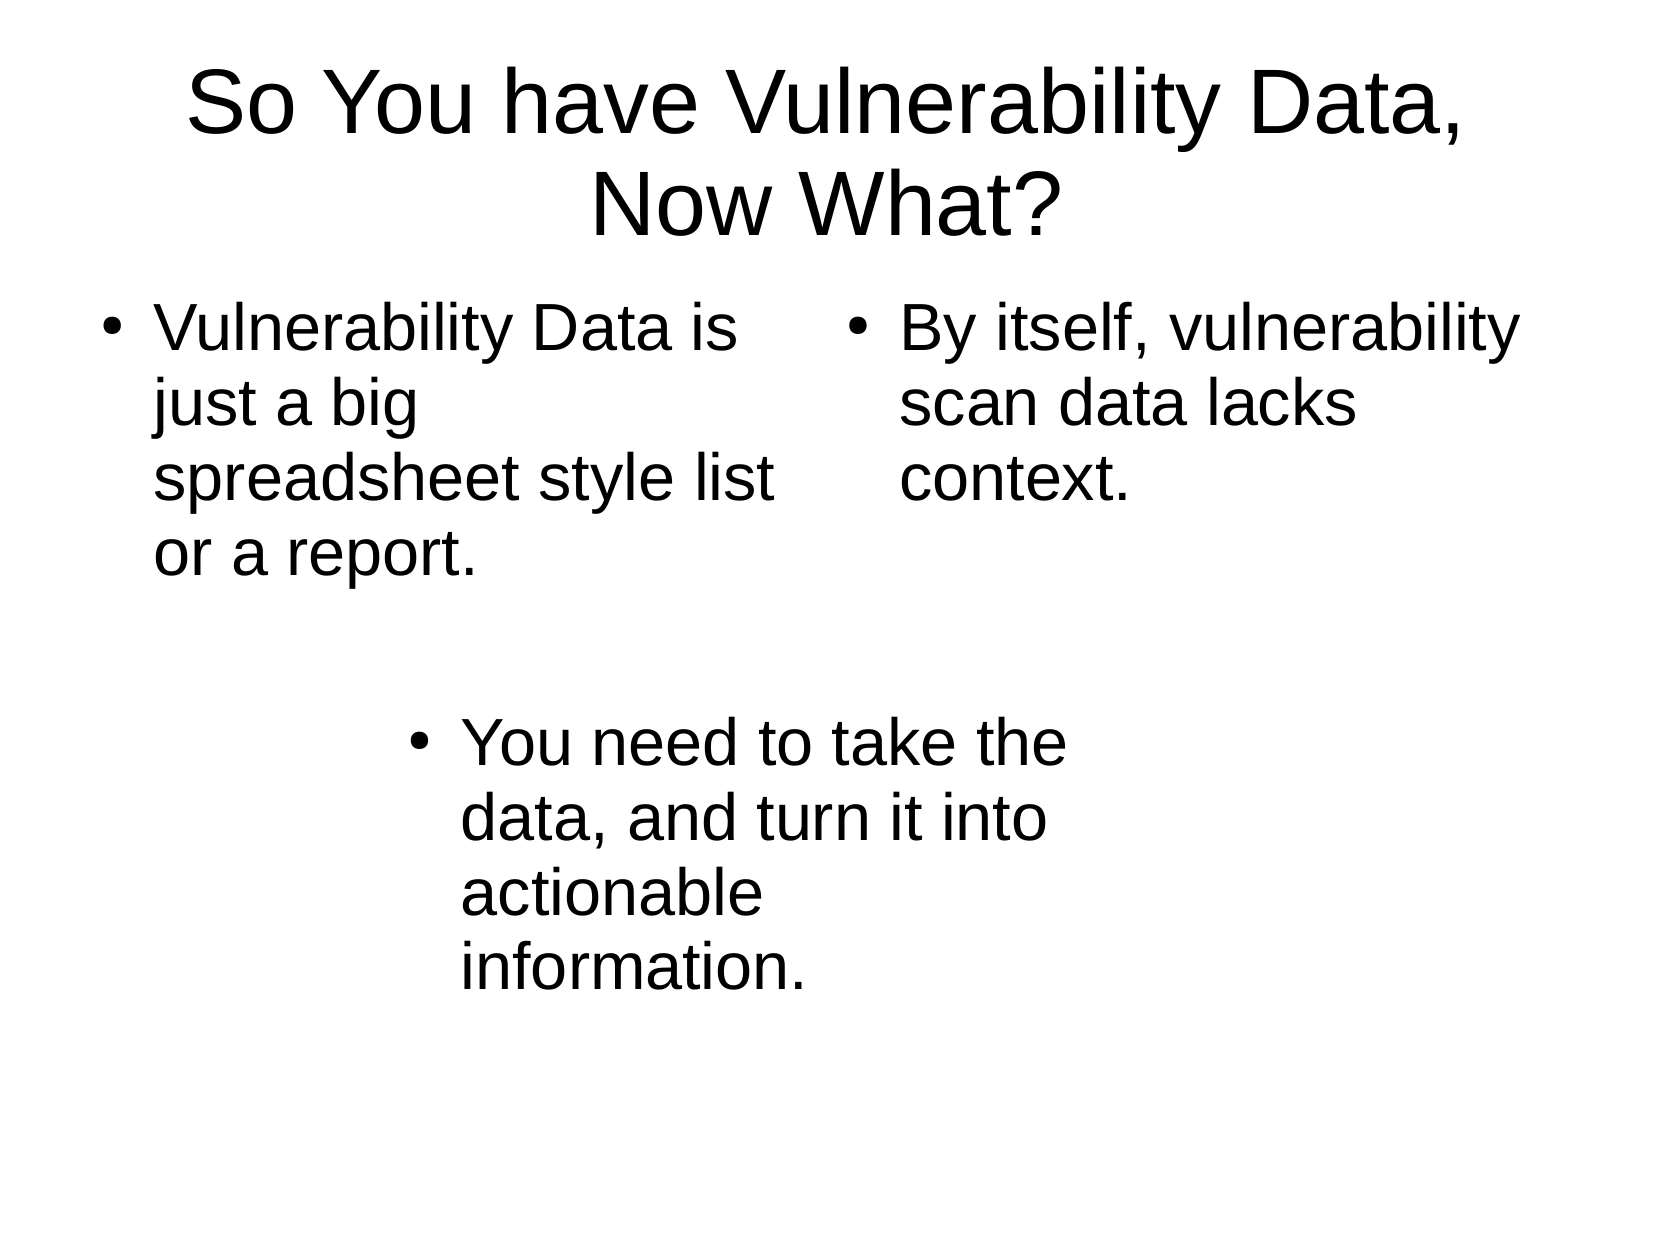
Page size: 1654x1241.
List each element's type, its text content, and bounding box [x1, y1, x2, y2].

list Vulnerability Data is just a big spreadsheet style list or a report. [82, 290, 793, 1010]
list You need to take the data, and turn it into actionable information. [390, 705, 1101, 1241]
list By itself, vulnerability scan data lacks context. [828, 290, 1539, 1010]
title So You have Vulnerability Data, Now What? [82, 49, 1571, 257]
